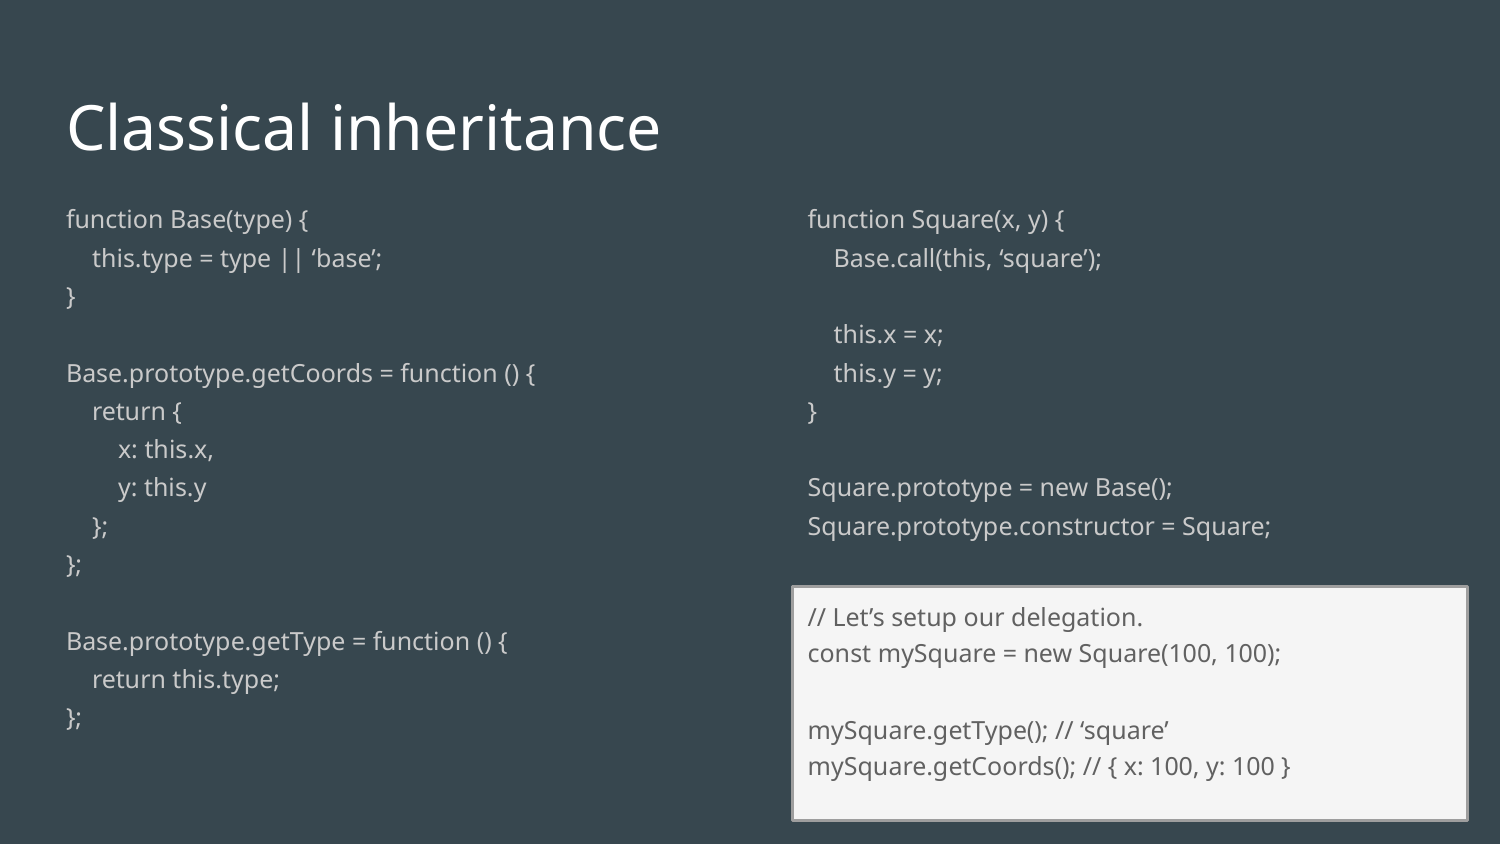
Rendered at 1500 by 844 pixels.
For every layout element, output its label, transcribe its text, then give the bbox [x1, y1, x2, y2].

title Classical inheritance [51, 72, 1449, 167]
list function Base(type) { this.type = type || ‘base’; } Base.prototype.getCoords = function () { return { x: this.x, y: this.y }; }; Base.prototype.getType = function () { return this.type; }; [51, 189, 708, 750]
text_box // Let’s setup our delegation. const mySquare = new Square(100, 100); mySquare.getType(); // ‘square’ mySquare.getCoords(); // { x: 100, y: 100 } [792, 586, 1468, 821]
list function Square(x, y) { Base.call(this, ‘square’); this.x = x; this.y = y; } Square.prototype = new Base(); Square.prototype.constructor = Square; [792, 189, 1475, 572]
